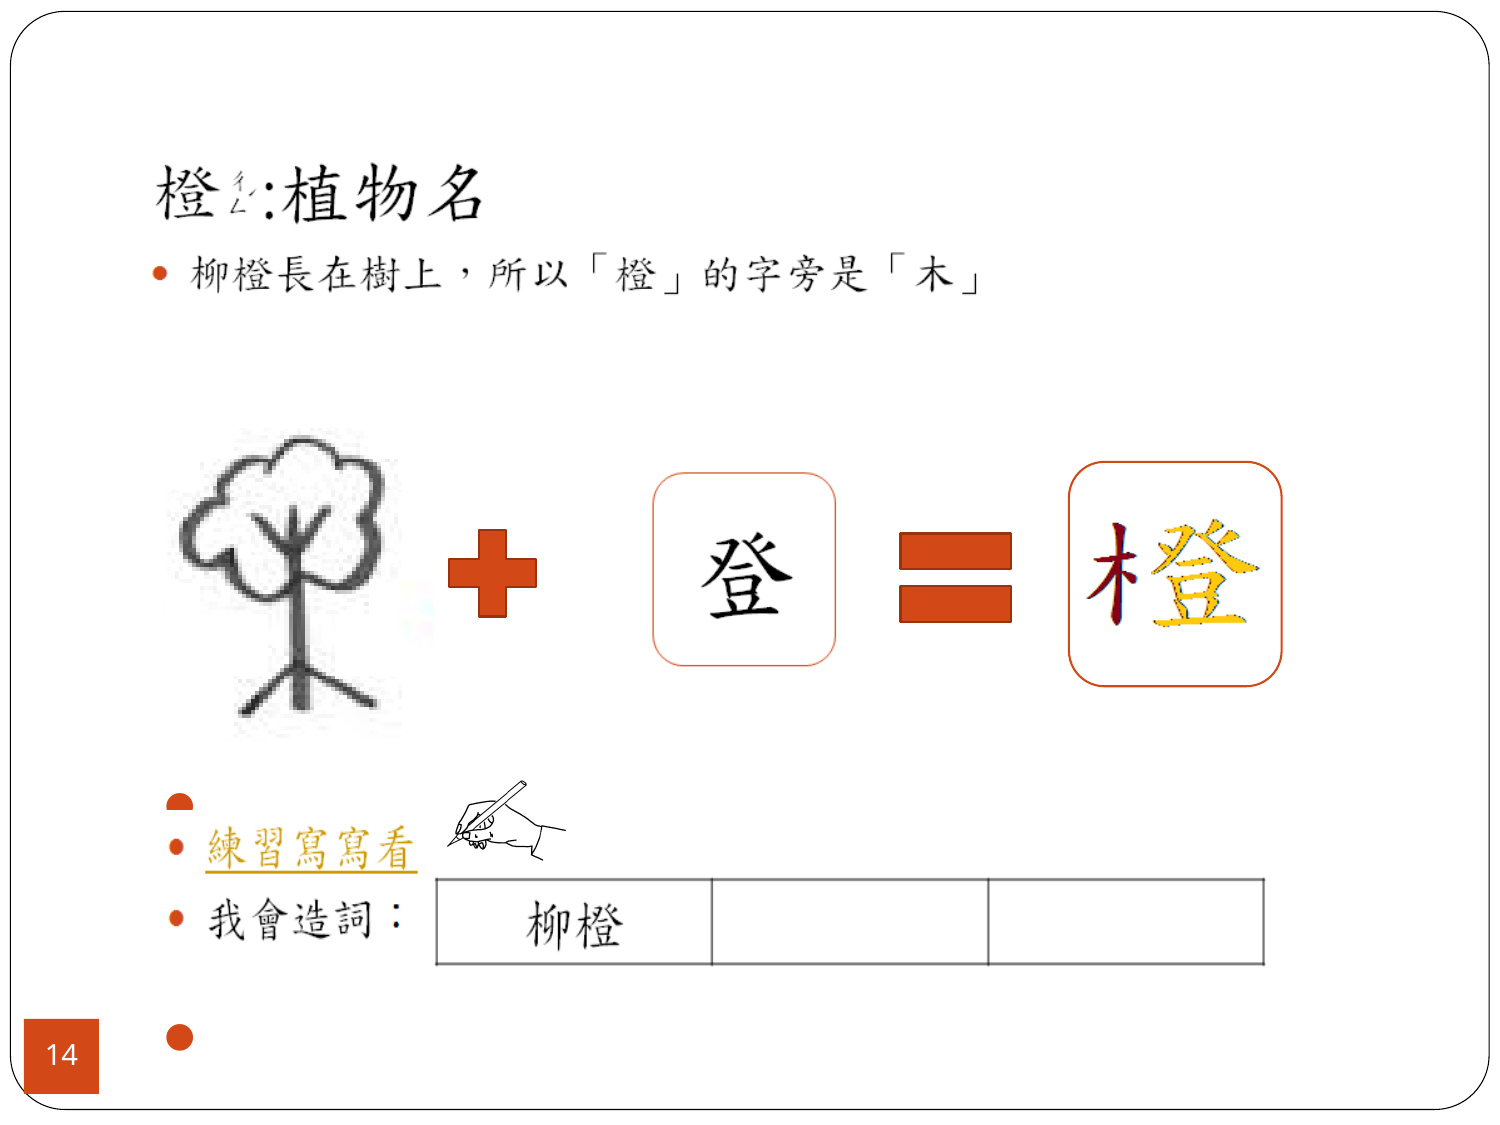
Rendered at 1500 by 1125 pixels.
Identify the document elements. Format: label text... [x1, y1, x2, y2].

text_box [449, 529, 536, 617]
text_box [1068, 461, 1282, 687]
picture [1080, 509, 1147, 637]
picture [163, 397, 434, 742]
text_box 14 [23, 1018, 99, 1094]
picture [159, 775, 1281, 983]
text_box [900, 533, 1011, 569]
picture [635, 446, 865, 679]
picture [1151, 511, 1270, 637]
list [147, 231, 1423, 982]
picture [135, 160, 1000, 308]
text_box [900, 586, 1011, 622]
